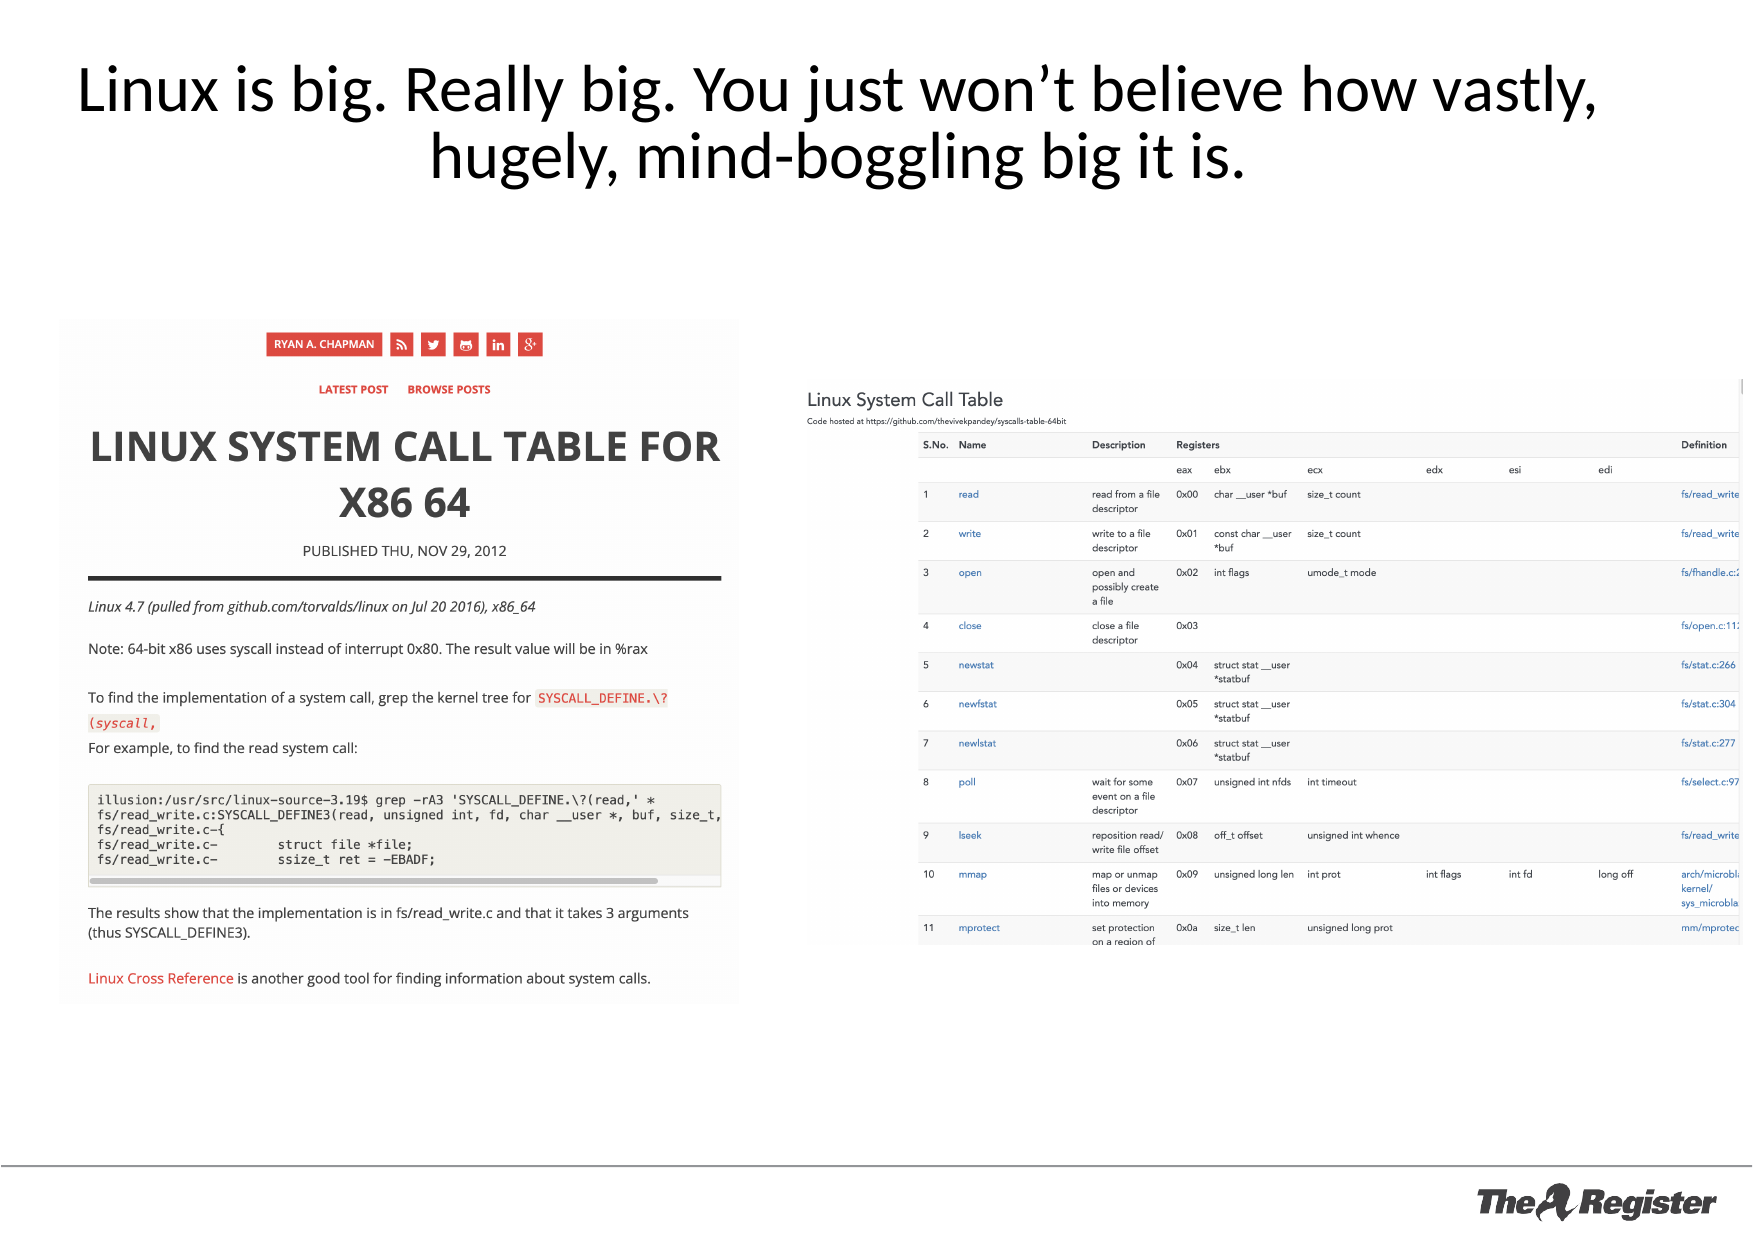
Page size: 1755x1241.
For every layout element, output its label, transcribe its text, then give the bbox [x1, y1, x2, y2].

picture [1477, 1183, 1717, 1222]
title Linux is big. Really big. You just won’t believe how vastly, hugely, mind-boggling big it is. [72, 38, 1605, 218]
picture [807, 379, 1743, 945]
picture [59, 319, 739, 1004]
